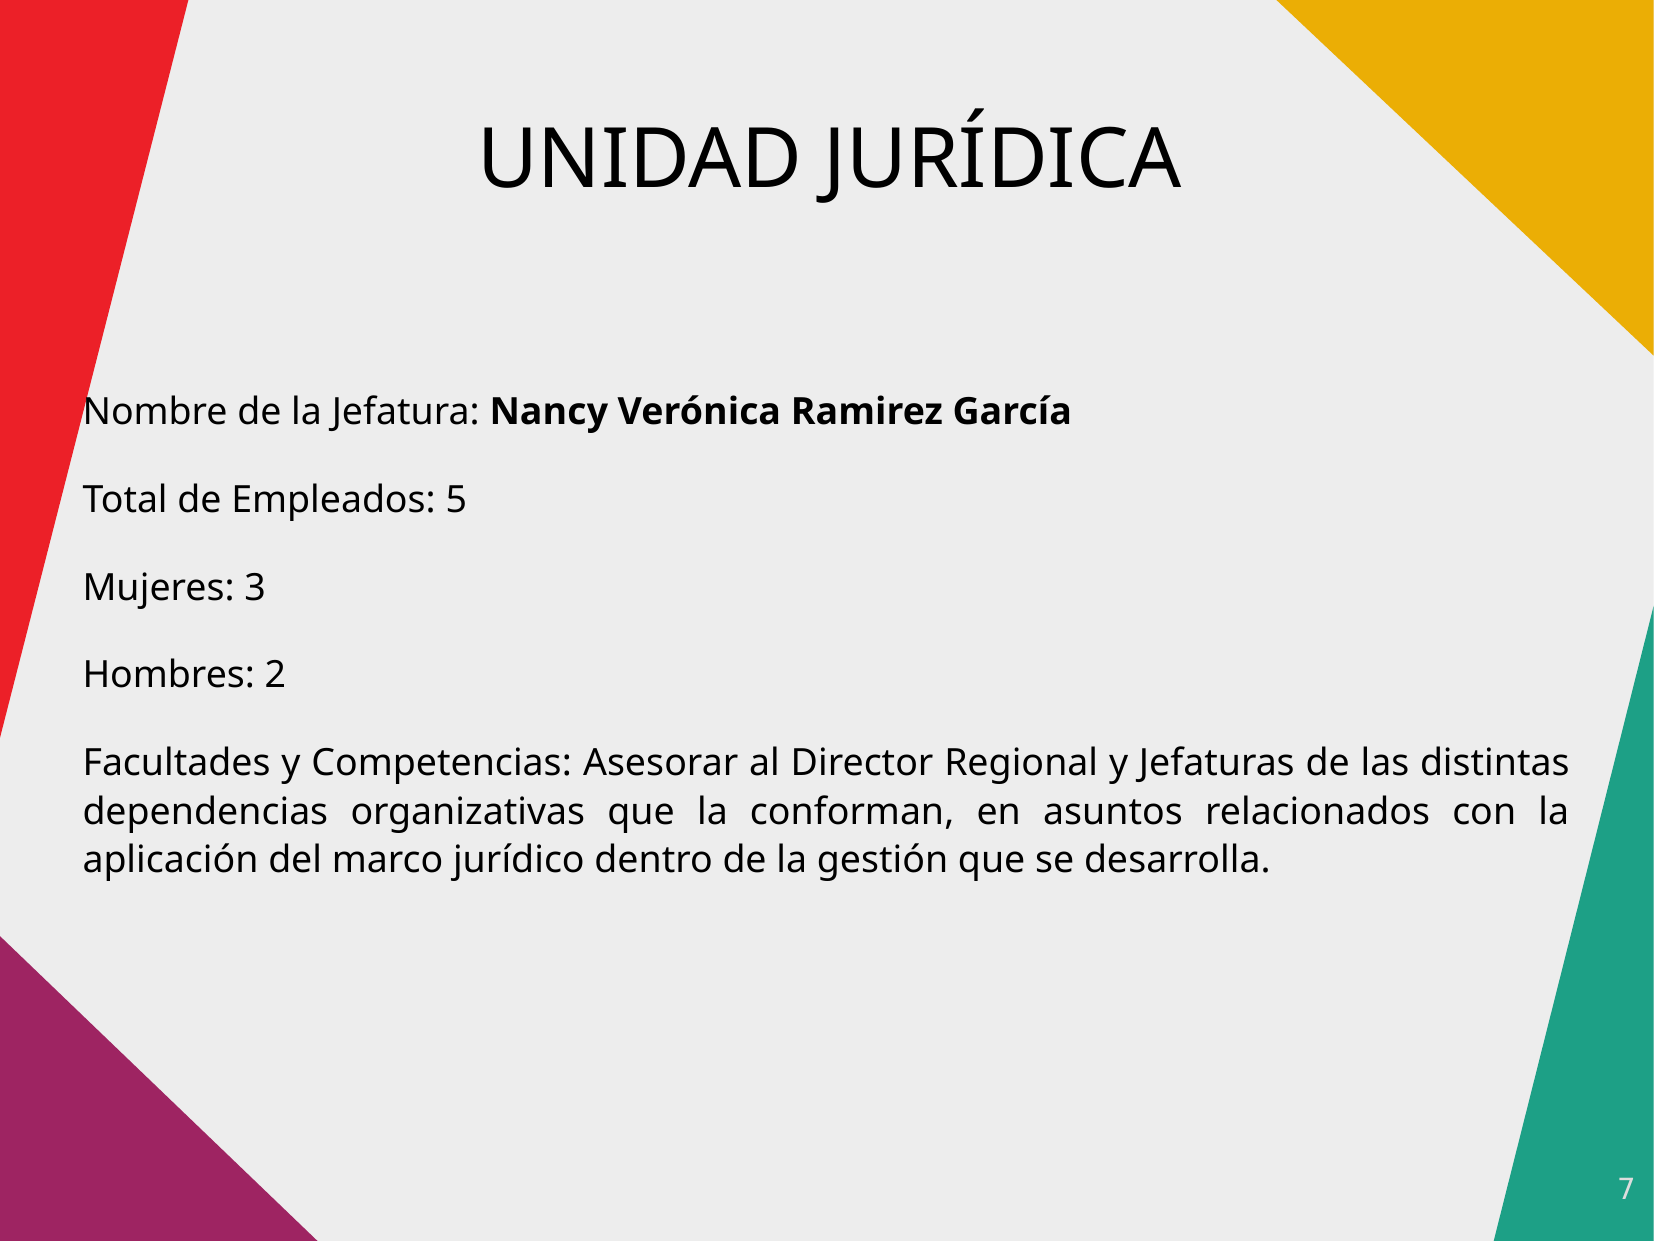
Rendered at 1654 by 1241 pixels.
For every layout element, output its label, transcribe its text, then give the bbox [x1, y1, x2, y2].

title UNIDAD JURÍDICA [165, 59, 1495, 241]
text_box Nombre de la Jefatura: Nancy Verónica Ramirez García Total de Empleados: 5 Mujeres: 3 Hombres: 2 Facultades y Competencias: Asesorar al Director Regional y Jefaturas de las distintas dependencias organizativas que la conforman, en asuntos relacionados con la aplicación del marco jurídico dentro de la gestión que se desarrolla. [82, 299, 1571, 1019]
